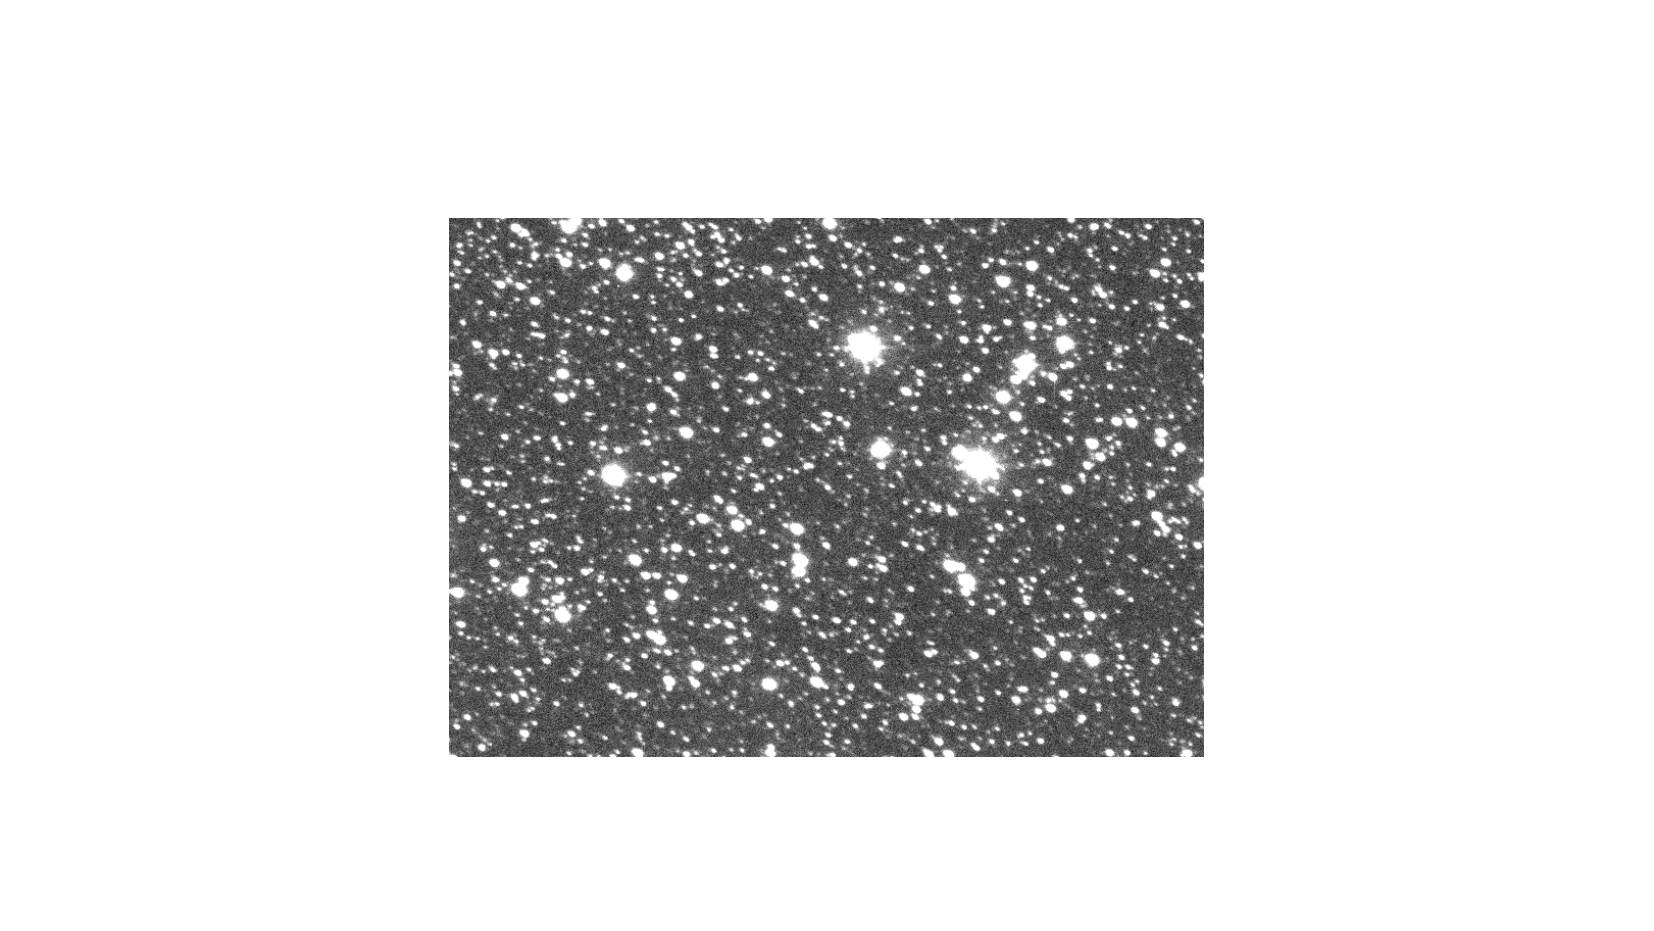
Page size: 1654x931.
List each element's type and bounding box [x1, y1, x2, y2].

text_box [448, 217, 1205, 758]
